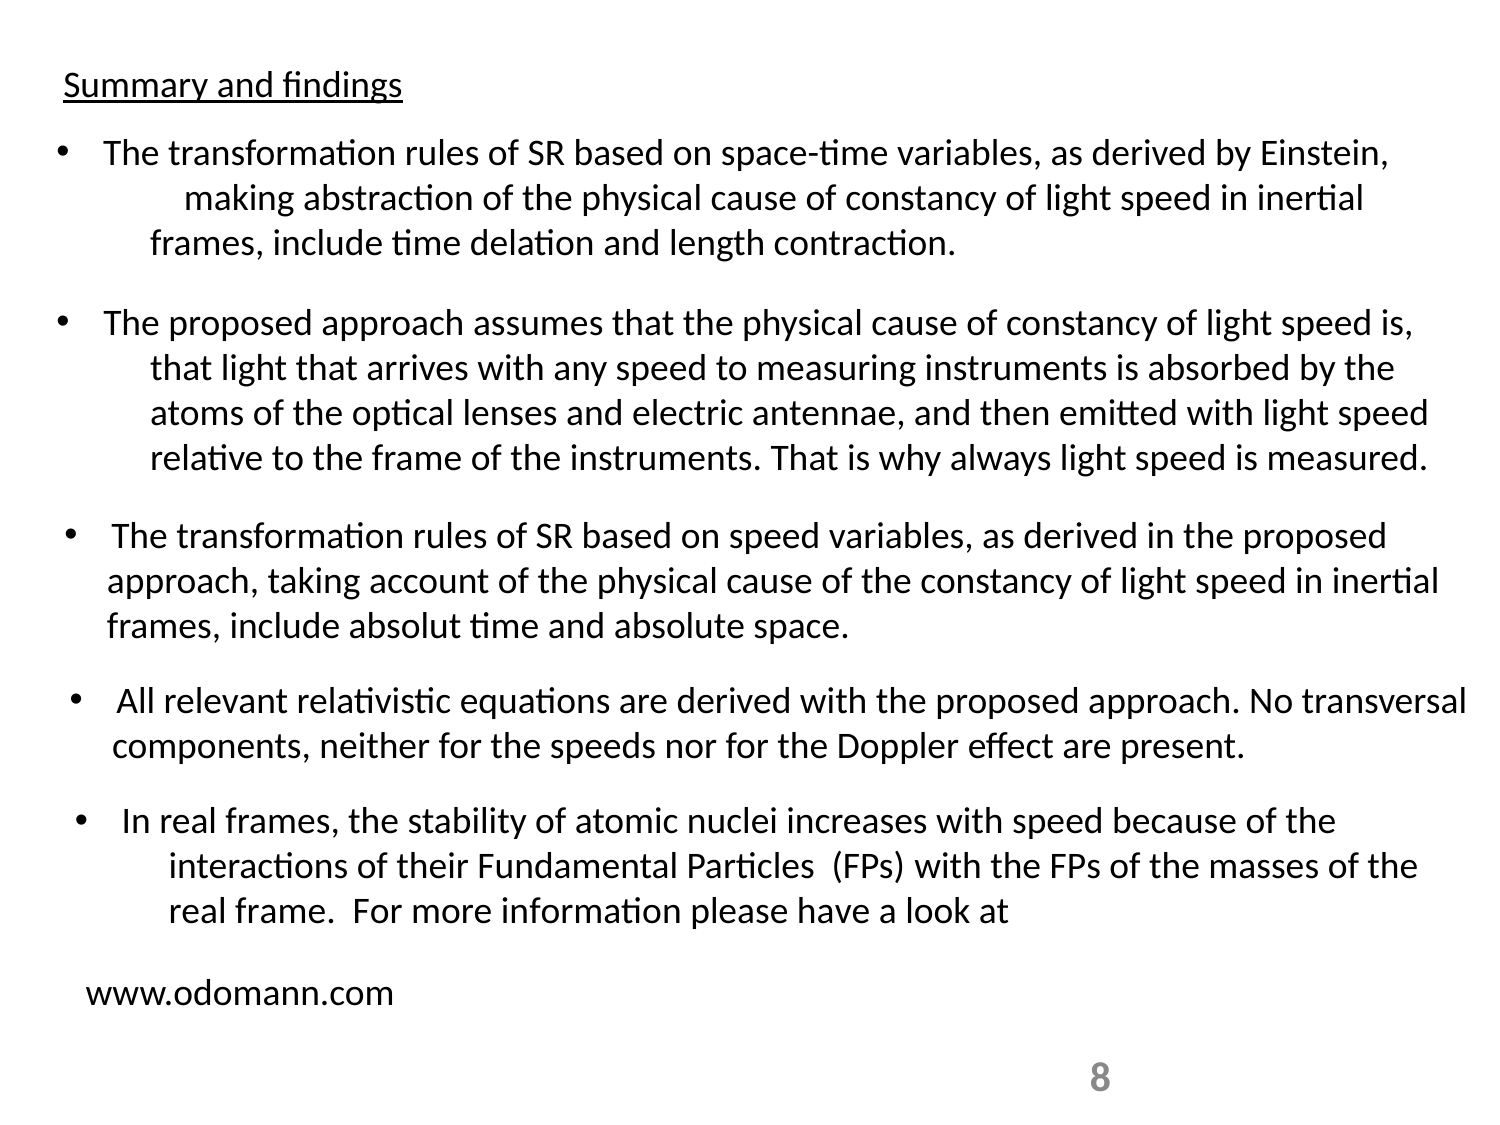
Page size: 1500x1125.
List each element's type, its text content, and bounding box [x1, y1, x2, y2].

text_box www.odomann.com [70, 960, 423, 1021]
text_box The transformation rules of SR based on speed variables, as derived in the proposed approach, taking account of the physical cause of the constancy of light speed in inertial frames, include absolut time and absolute space. [49, 503, 1474, 655]
text_box The transformation rules of SR based on space-time variables, as derived by Einstein, making abstraction of the physical cause of constancy of light speed in inertial frames, include time delation and length contraction. [41, 120, 1408, 272]
text_box The proposed approach assumes that the physical cause of constancy of light speed is, that light that arrives with any speed to measuring instruments is absorbed by the atoms of the optical lenses and electric antennae, and then emitted with light speed relative to the frame of the instruments. That is why always light speed is measured. [41, 290, 1450, 488]
text_box In real frames, the stability of atomic nuclei increases with speed because of the interactions of their Fundamental Particles (FPs) with the FPs of the masses of the real frame. For more information please have a look at [59, 789, 1441, 941]
text_box All relevant relativistic equations are derived with the proposed approach. No transversal components, neither for the speeds nor for the Doppler effect are present. [54, 668, 1500, 775]
text_box Summary and findings [48, 52, 422, 114]
text_box [1074, 1042, 1426, 1103]
